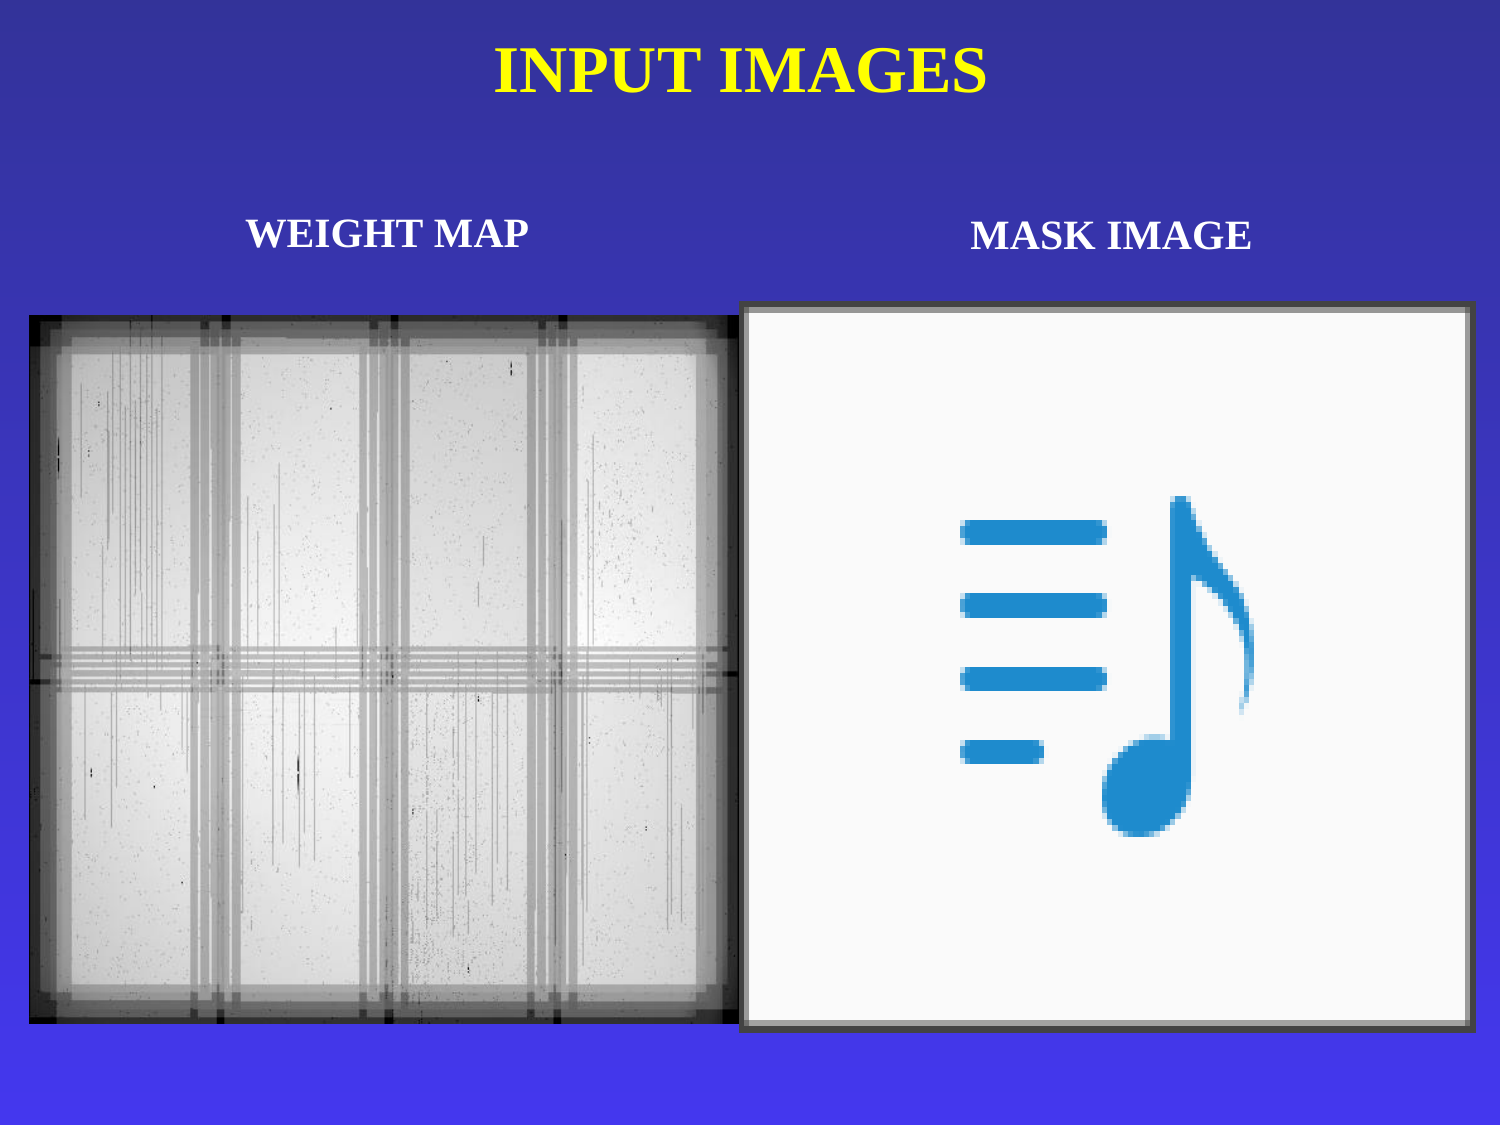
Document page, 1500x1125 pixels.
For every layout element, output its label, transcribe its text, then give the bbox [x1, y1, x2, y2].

text_box [738, 300, 1477, 1034]
text_box MASK IMAGE [920, 171, 1303, 300]
text_box WEIGHT MAP [196, 177, 578, 292]
picture [29, 315, 738, 1024]
text_box INPUT IMAGES [407, 31, 1093, 115]
